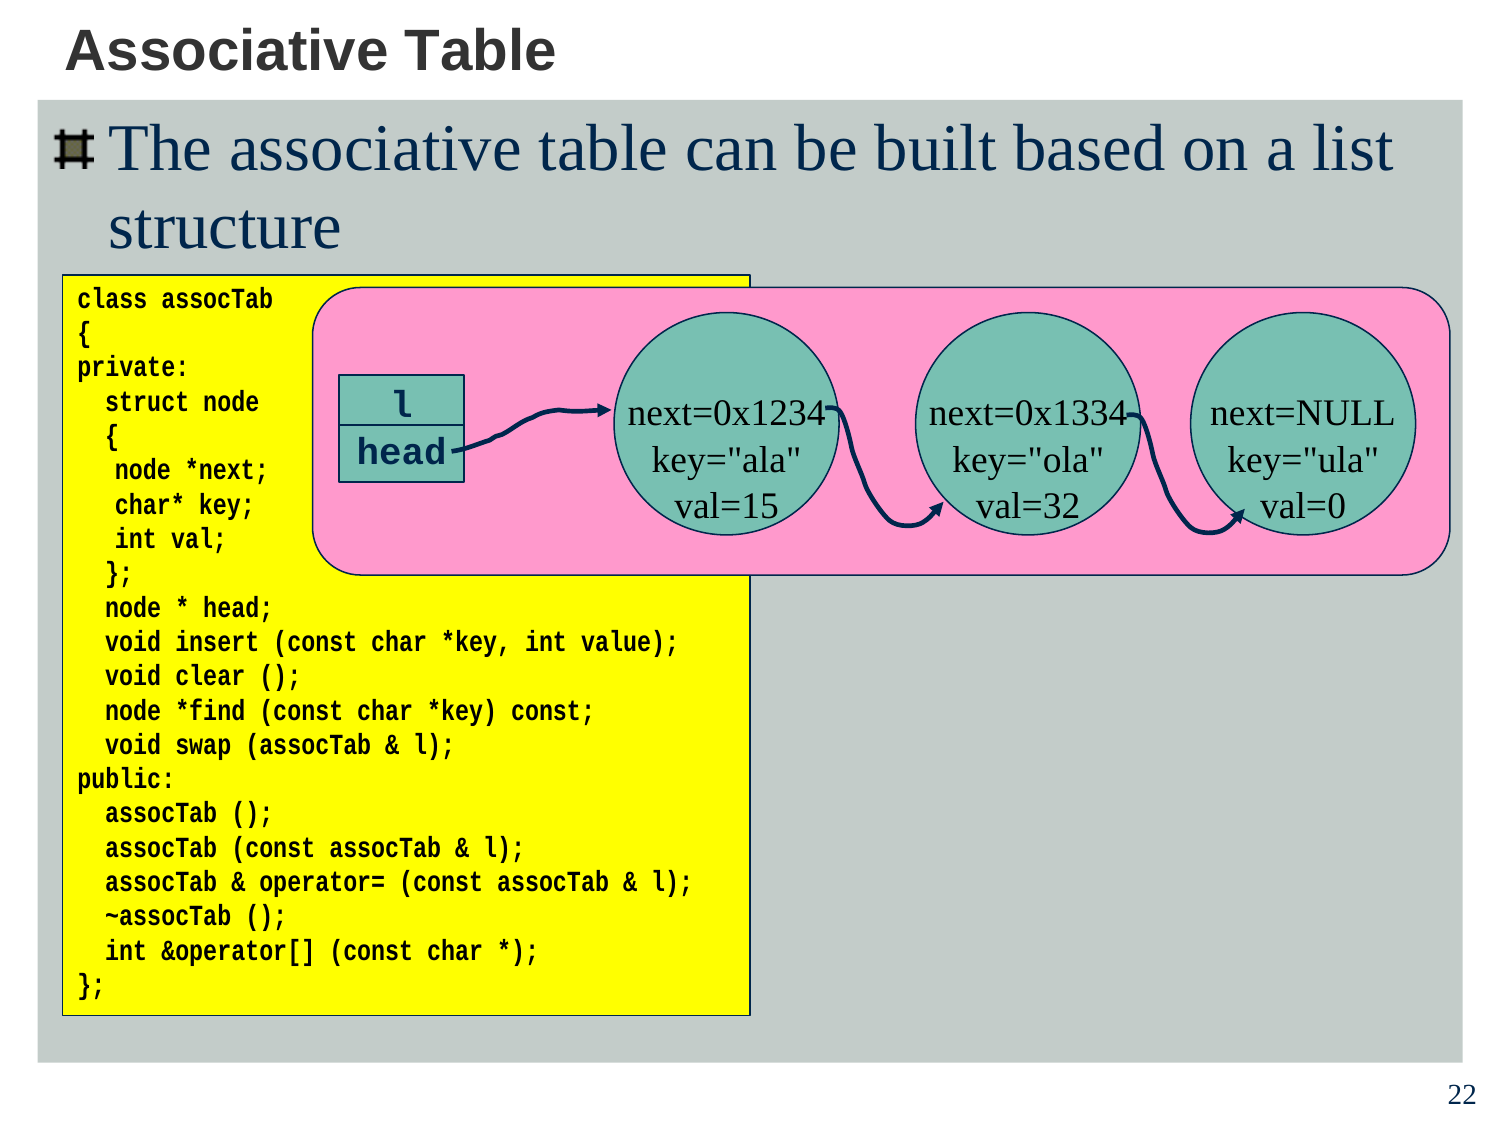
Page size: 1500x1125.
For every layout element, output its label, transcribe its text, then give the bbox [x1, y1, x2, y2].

text_box next=0x1334 key="ola" val=32 [914, 379, 1143, 530]
list The associative table can be built based on a list structure [37, 99, 1463, 1063]
text_box next=0x1234 key="ala" val=15 [612, 379, 841, 530]
text_box class assocTab { private: struct node { node *next; char* key; int val; }; node * head; void insert (const char *key, int value); void clear (); node *find (const char *key) const; void swap (assocTab & l); public: assocTab (); assocTab (const assocTab & l); assocTab & operator= (const assocTab & l); ~assocTab (); int &operator[] (const char *); }; [62, 275, 751, 1079]
text_box [312, 287, 1450, 576]
text_box next=NULL key="ula" val=0 [1195, 379, 1412, 530]
title Associative Table [50, 0, 1450, 91]
text_box l head [339, 375, 465, 482]
